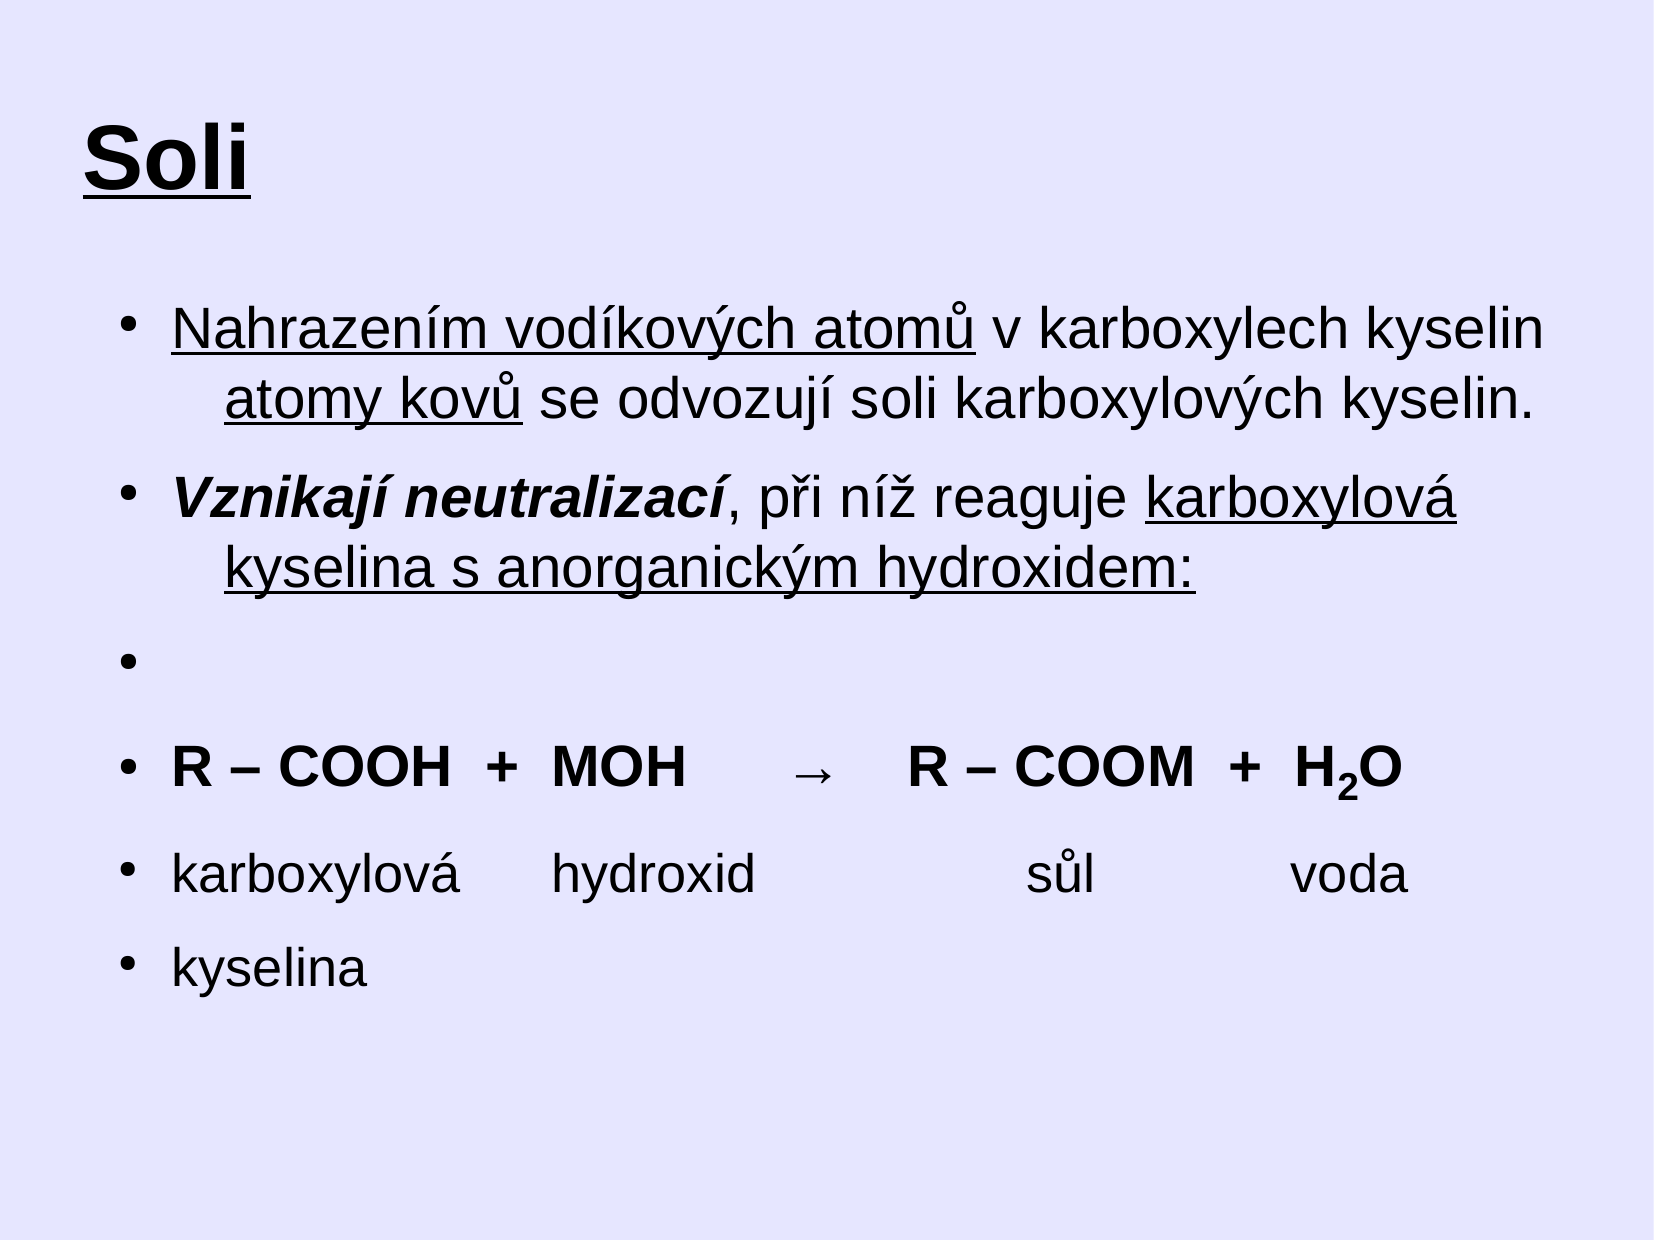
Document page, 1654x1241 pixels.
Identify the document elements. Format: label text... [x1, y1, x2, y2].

list Nahrazením vodíkových atomů v karboxylech kyselin atomy kovů se odvozují soli karboxylových kyselin. Vznikají neutralizací, při níž reaguje karboxylová kyselina s anorganickým hydroxidem: R – COOH + MOH → R – COOM + H2O karboxylová hydroxid sůl voda kyselina [82, 290, 1571, 1109]
title Soli [82, 49, 1571, 257]
